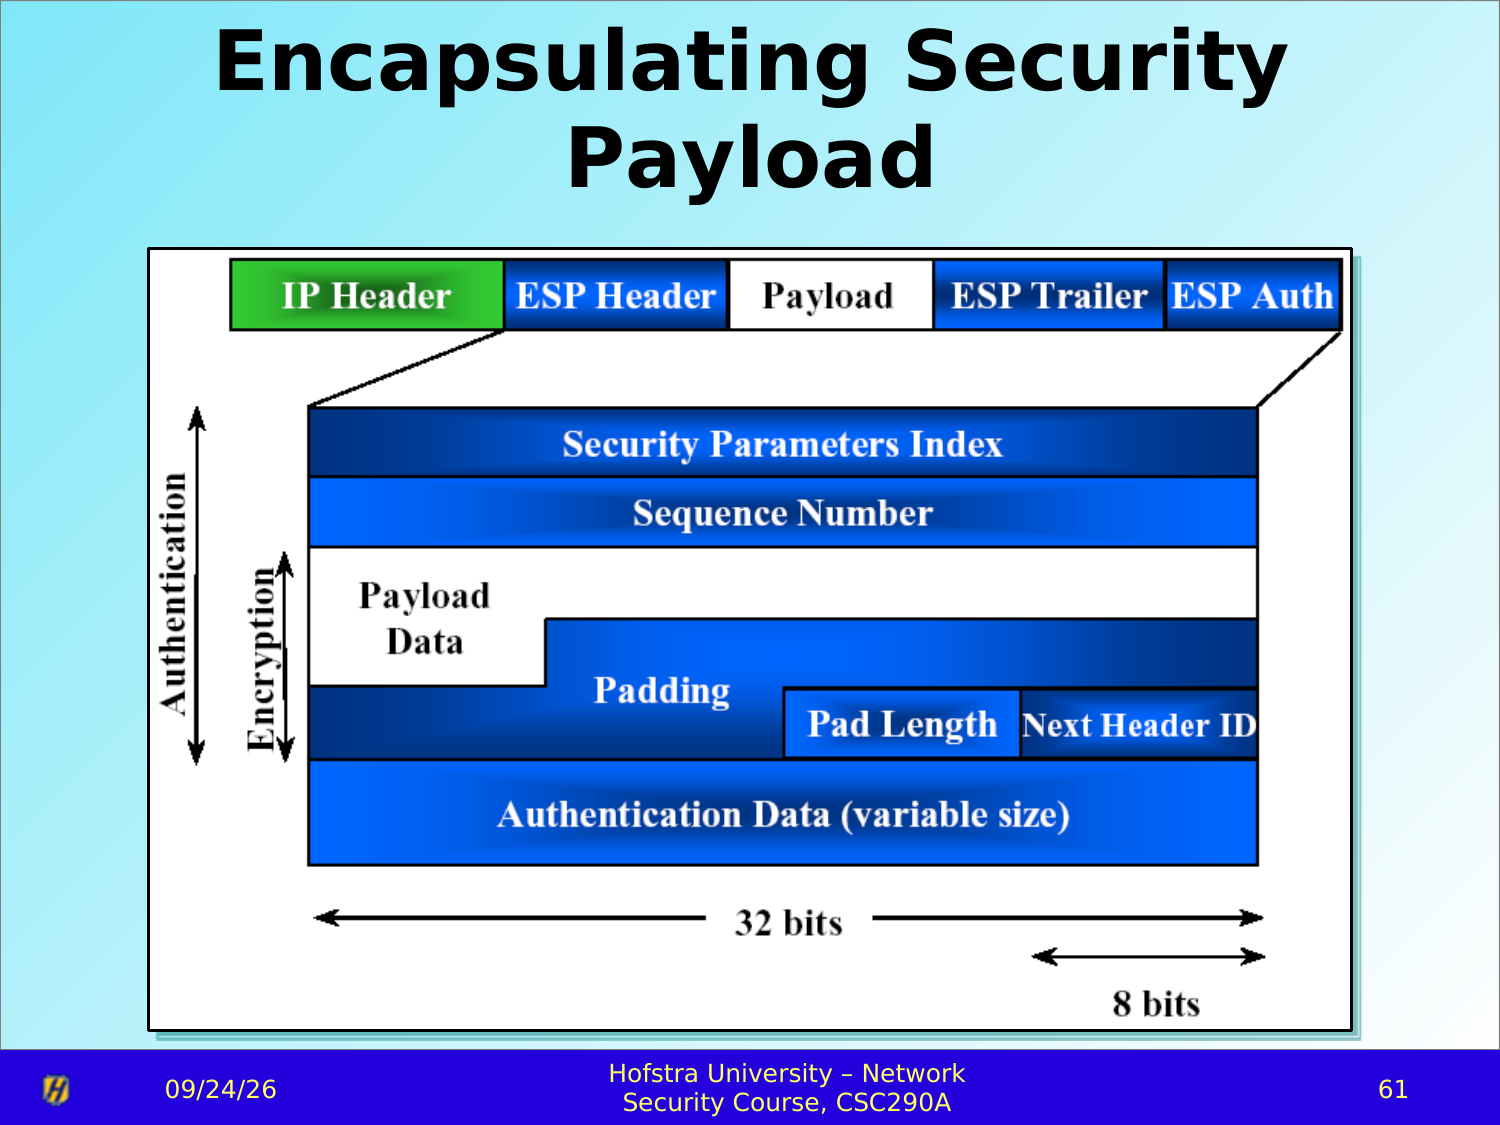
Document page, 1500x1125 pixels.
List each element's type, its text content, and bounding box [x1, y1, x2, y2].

picture [37, 1072, 76, 1110]
title Encapsulating Security Payload [112, 5, 1391, 216]
picture [150, 249, 1351, 1029]
